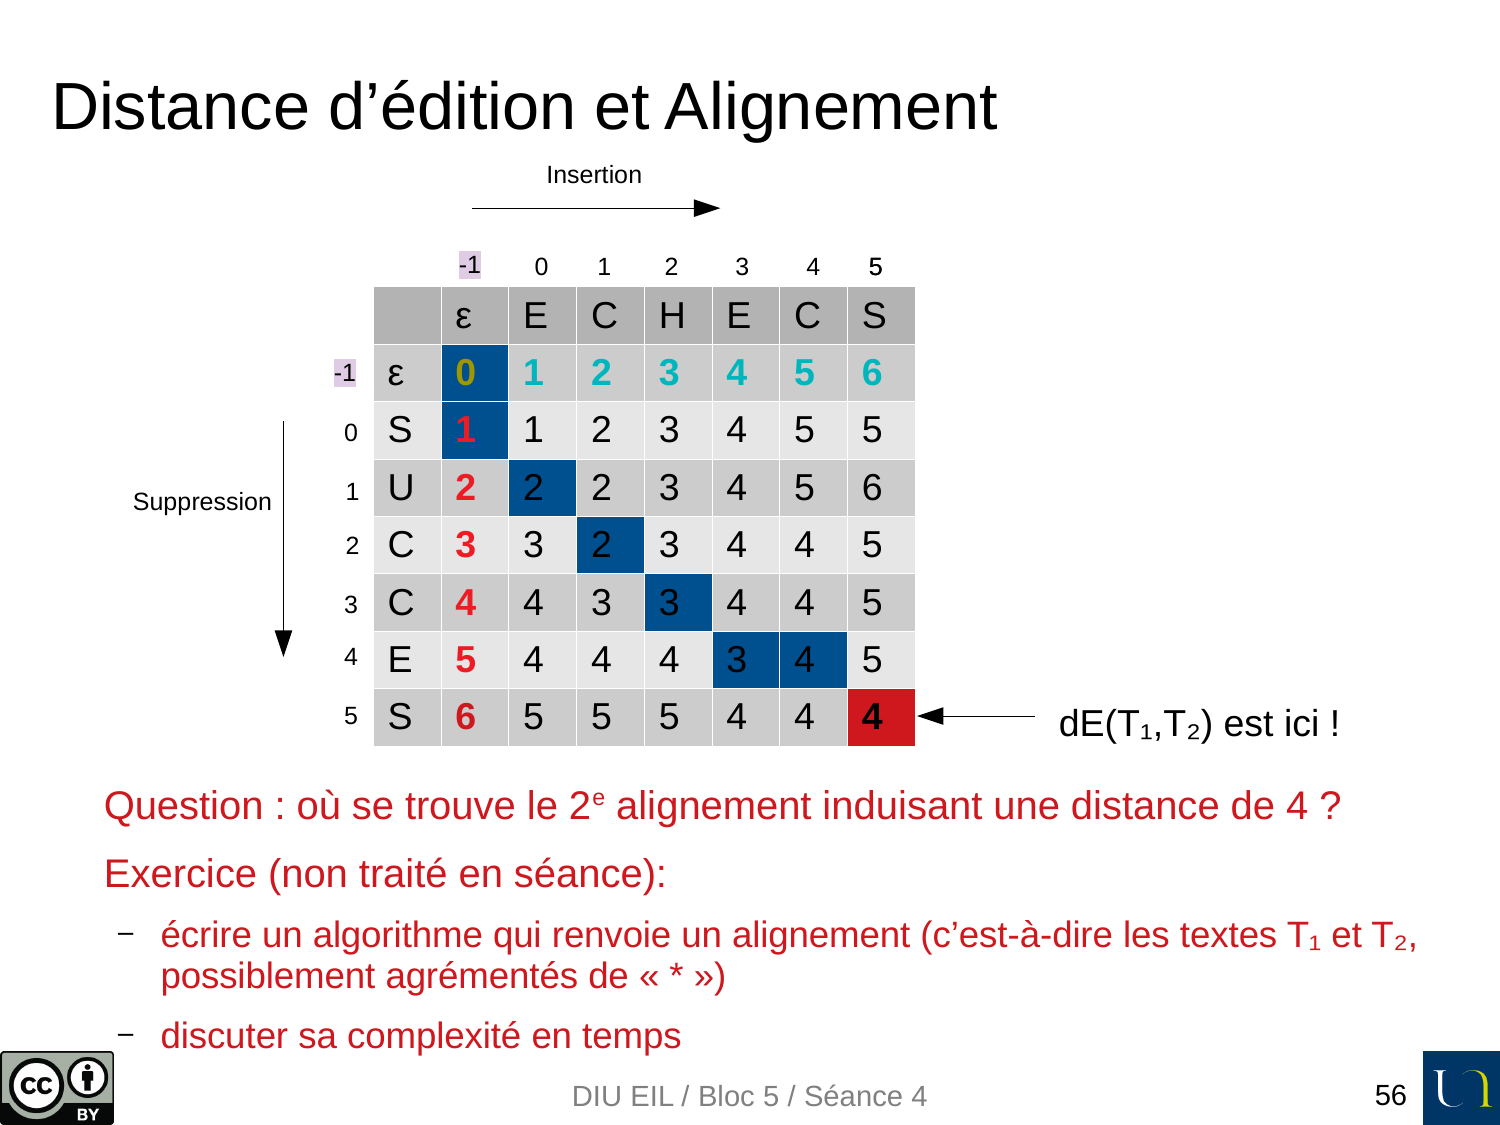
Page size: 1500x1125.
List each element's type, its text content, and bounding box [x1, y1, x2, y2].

table_cell 5 [645, 689, 712, 746]
table_cell E [374, 632, 441, 688]
table_cell 1 [509, 345, 576, 401]
table_cell 3 [645, 460, 712, 516]
table_cell 6 [442, 689, 508, 746]
text_box Suppression [118, 479, 288, 523]
table_cell 4 [509, 632, 576, 688]
table_cell 4 [577, 632, 644, 688]
table_cell 5 [442, 632, 508, 688]
table_cell ε [374, 345, 441, 401]
table_cell 4 [780, 574, 847, 631]
table_cell S [374, 689, 441, 746]
table_cell 6 [848, 345, 915, 401]
table_header H [645, 287, 712, 344]
table_cell U [374, 460, 441, 516]
table_cell C [374, 574, 441, 631]
text_box 2 [330, 524, 375, 568]
table_header S [848, 287, 915, 344]
text_box 2 [649, 245, 694, 288]
title Distance d’édition et Alignement [51, 44, 1449, 170]
table_cell 2 [442, 460, 508, 516]
table_cell 5 [848, 517, 915, 573]
table_cell 4 [713, 402, 779, 459]
text_box 4 [329, 635, 373, 679]
table_cell 4 [713, 574, 779, 631]
table_cell 1 [442, 402, 508, 459]
text_box 1 [582, 245, 627, 288]
table_cell 3 [645, 402, 712, 459]
table_cell 5 [780, 460, 847, 516]
table_cell 2 [577, 460, 644, 516]
table_header E [509, 287, 576, 344]
table_cell 4 [509, 574, 576, 631]
table_header C [780, 287, 847, 344]
table_cell 5 [577, 689, 644, 746]
table_cell 5 [848, 632, 915, 688]
table_cell C [374, 517, 441, 573]
table_cell 3 [645, 345, 712, 401]
table_cell 5 [509, 689, 576, 746]
table_cell 2 [577, 517, 644, 573]
table_cell 1 [509, 402, 576, 459]
table_cell 4 [713, 517, 779, 573]
table_cell 5 [848, 402, 915, 459]
table_cell 2 [577, 402, 644, 459]
table_cell 5 [780, 345, 847, 401]
table_cell 2 [509, 460, 576, 516]
text_box dE(T₁,T₂) est ici ! [1044, 694, 1359, 752]
table_cell 3 [645, 574, 712, 631]
table_cell 3 [577, 574, 644, 631]
table_cell 4 [442, 574, 508, 631]
text_box Insertion [531, 153, 658, 197]
table_cell 4 [780, 632, 847, 688]
table_header [374, 287, 441, 344]
text_box -1 [444, 243, 497, 287]
table_cell 4 [645, 632, 712, 688]
table_cell 5 [780, 402, 847, 459]
text_box 5 [854, 245, 898, 288]
text_box 1 [330, 469, 375, 513]
table_cell 4 [713, 689, 779, 746]
text_box 4 [791, 245, 836, 288]
table_cell 0 [442, 345, 508, 401]
table_cell 5 [848, 574, 915, 631]
picture [1417, 1051, 1500, 1125]
text_box 3 [329, 583, 373, 627]
text_box 0 [519, 245, 564, 288]
picture [0, 1051, 114, 1125]
table_cell 4 [780, 689, 847, 746]
table_cell 4 [848, 689, 915, 746]
table_cell 3 [645, 517, 712, 573]
table_header E [713, 287, 779, 344]
text_box 3 [720, 245, 765, 288]
table_cell 3 [442, 517, 508, 573]
table_cell 3 [509, 517, 576, 573]
table_header C [577, 287, 644, 344]
table_cell S [374, 402, 441, 459]
table_cell 3 [713, 632, 779, 688]
text_box 0 [329, 410, 373, 454]
table_cell 6 [848, 460, 915, 516]
table_cell 4 [713, 345, 779, 401]
table_header ε [442, 287, 508, 344]
list Question : où se trouve le 2e alignement induisant une distance de 4 ? Exercice (non traité en séance): écrire un algorithme qui renvoie un alignement (c’est-à-dire les textes T₁ et T₂, possiblement agrémentés de « * ») discuter sa complexité en temps [47, 236, 1445, 1063]
text_box 5 [329, 694, 373, 738]
text_box -1 [319, 351, 371, 395]
table_cell 4 [713, 460, 779, 516]
table_cell 4 [780, 517, 847, 573]
table_cell 2 [577, 345, 644, 401]
